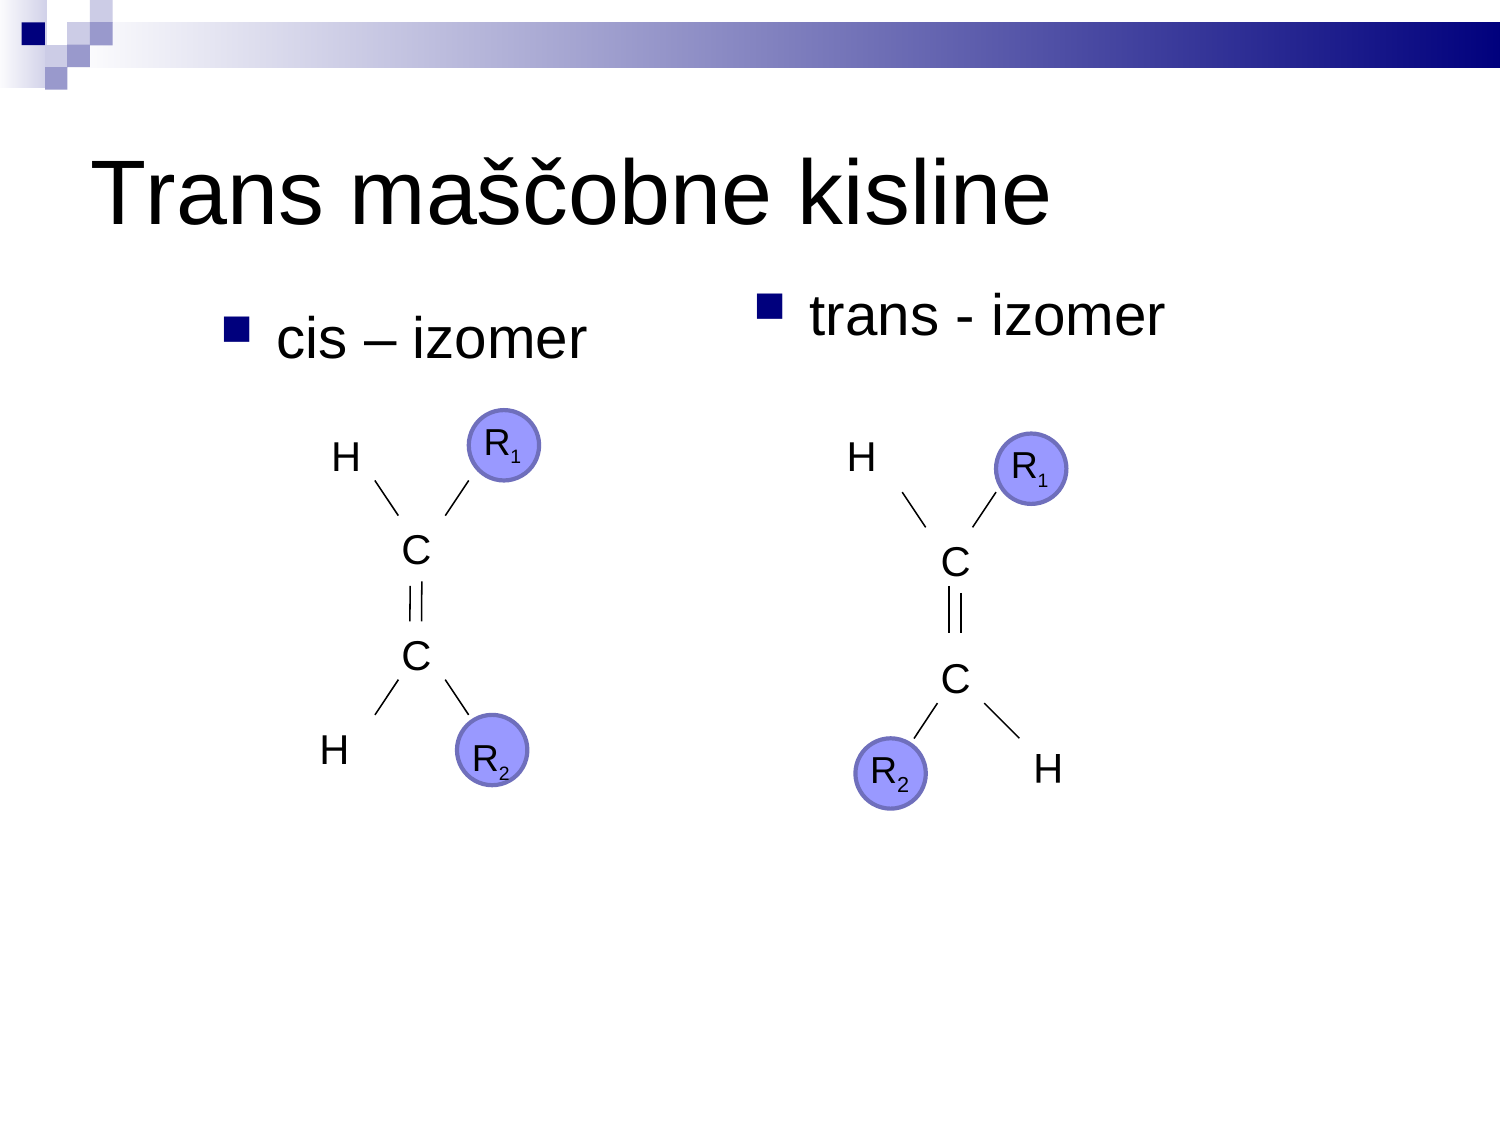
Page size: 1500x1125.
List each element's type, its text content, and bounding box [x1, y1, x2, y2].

text_box R1 [468, 410, 551, 476]
text_box H [316, 421, 371, 488]
text_box R2 [855, 738, 938, 805]
text_box [466, 714, 518, 726]
text_box H [304, 714, 364, 781]
text_box C [386, 515, 458, 582]
title Trans maščobne kisline [75, 75, 1426, 301]
text_box H [996, 738, 1079, 804]
list cis – izomer [117, 301, 692, 954]
text_box [875, 805, 907, 809]
text_box C [386, 621, 458, 687]
text_box C [925, 644, 985, 711]
text_box R2 [457, 726, 551, 838]
text_box [486, 476, 522, 481]
list trans - izomer [738, 269, 1401, 940]
text_box H [831, 421, 903, 488]
text_box C [925, 527, 997, 593]
